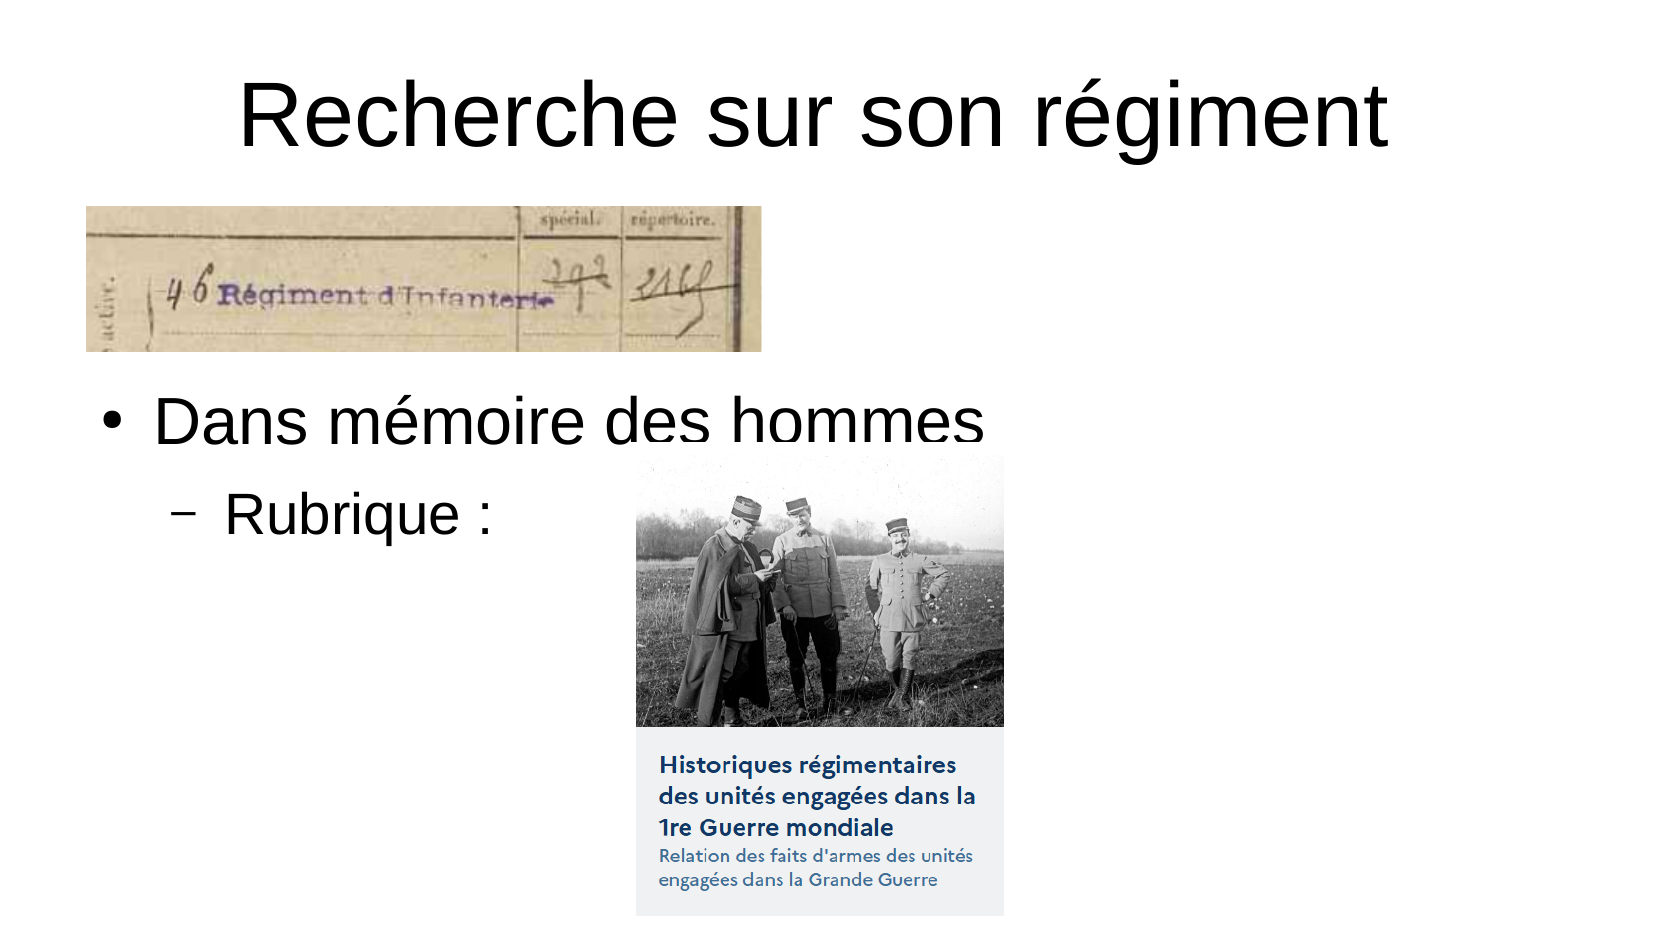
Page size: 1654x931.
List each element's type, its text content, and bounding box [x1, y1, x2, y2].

title Recherche sur son régiment [82, 37, 1571, 193]
picture [631, 442, 1004, 916]
list Dans mémoire des hommes Rubrique : [82, 383, 1571, 758]
picture [86, 206, 768, 352]
